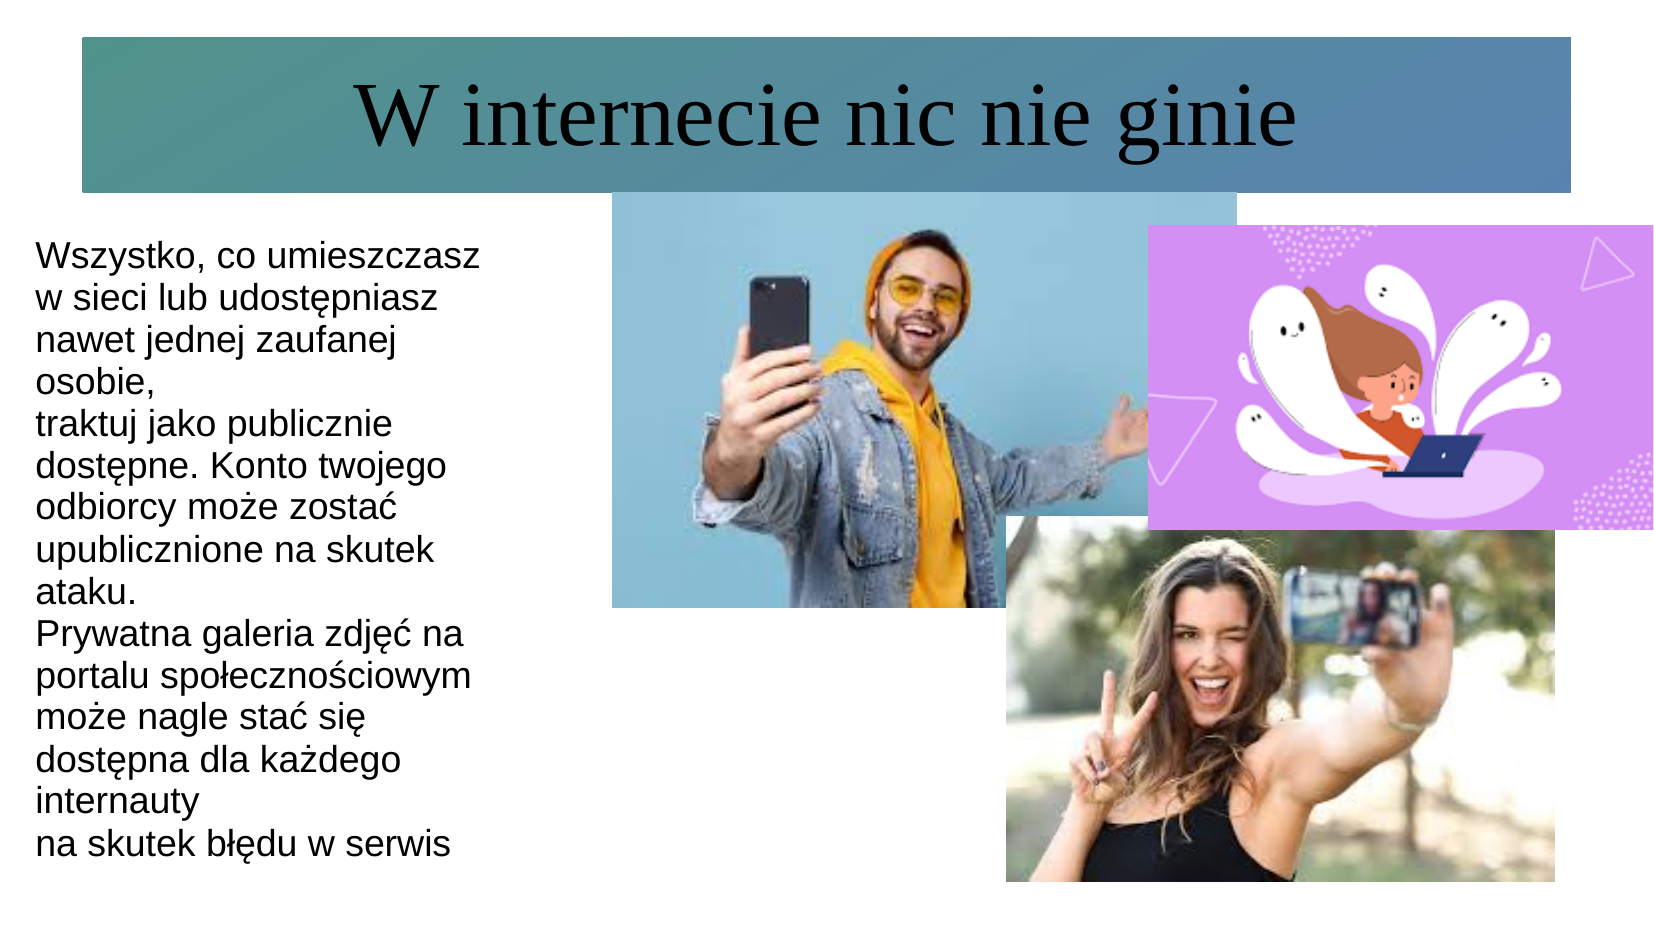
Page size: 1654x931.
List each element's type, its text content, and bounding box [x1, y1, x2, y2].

text_box Wszystko, co umieszczasz w sieci lub udostępniasz nawet jednej zaufanej osobie, traktuj jako publicznie dostępne. Konto twojego odbiorcy może zostać upublicznione na skutek ataku. Prywatna galeria zdjęć na portalu społecznościowym może nagle stać się dostępna dla każdego internauty na skutek błędu w serwis [20, 226, 506, 872]
picture [612, 192, 1654, 882]
title W internecie nic nie ginie [82, 37, 1571, 193]
